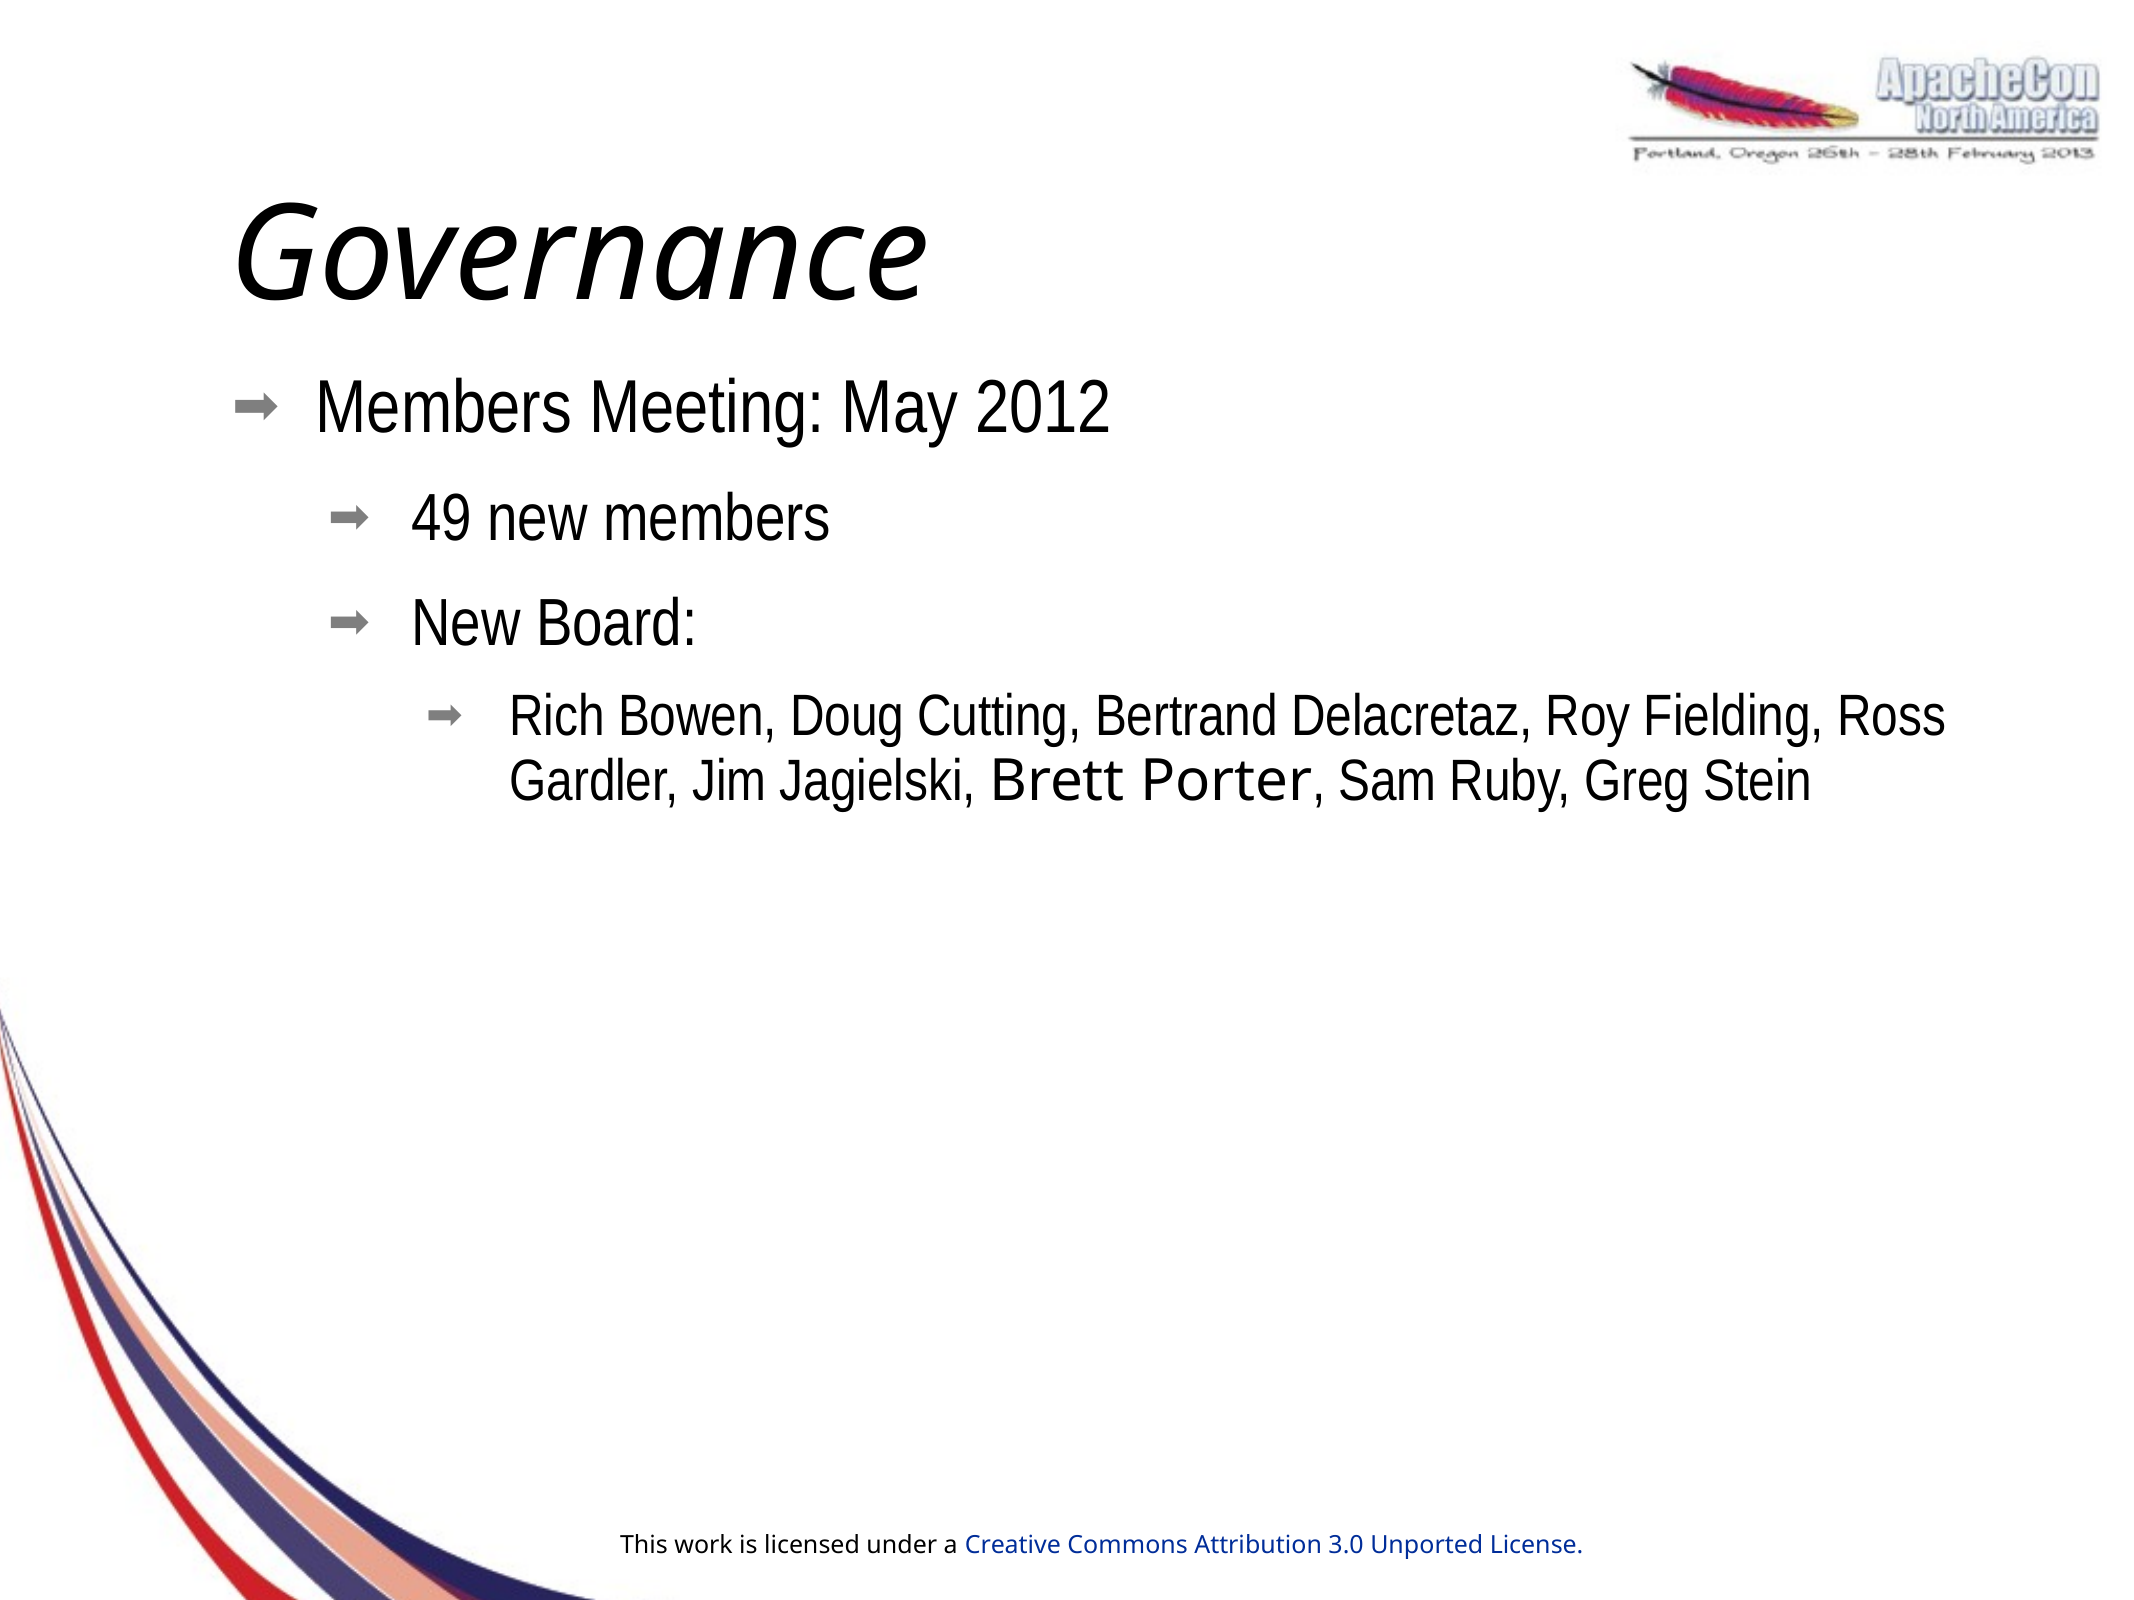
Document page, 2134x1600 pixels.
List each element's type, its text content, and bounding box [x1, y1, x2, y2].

text_box This work is licensed under a Creative Commons Attribution 3.0 Unported License. [472, 1533, 1733, 1574]
list Members Meeting: May 2012 49 new members New Board: Rich Bowen, Doug Cutting, Bertrand Delacretaz, Roy Fielding, Ross Gardler, Jim Jagielski, Brett Porter, Sam Ruby, Greg Stein [228, 365, 1981, 1533]
title Governance [229, 143, 1982, 366]
picture [0, 8, 2127, 1600]
